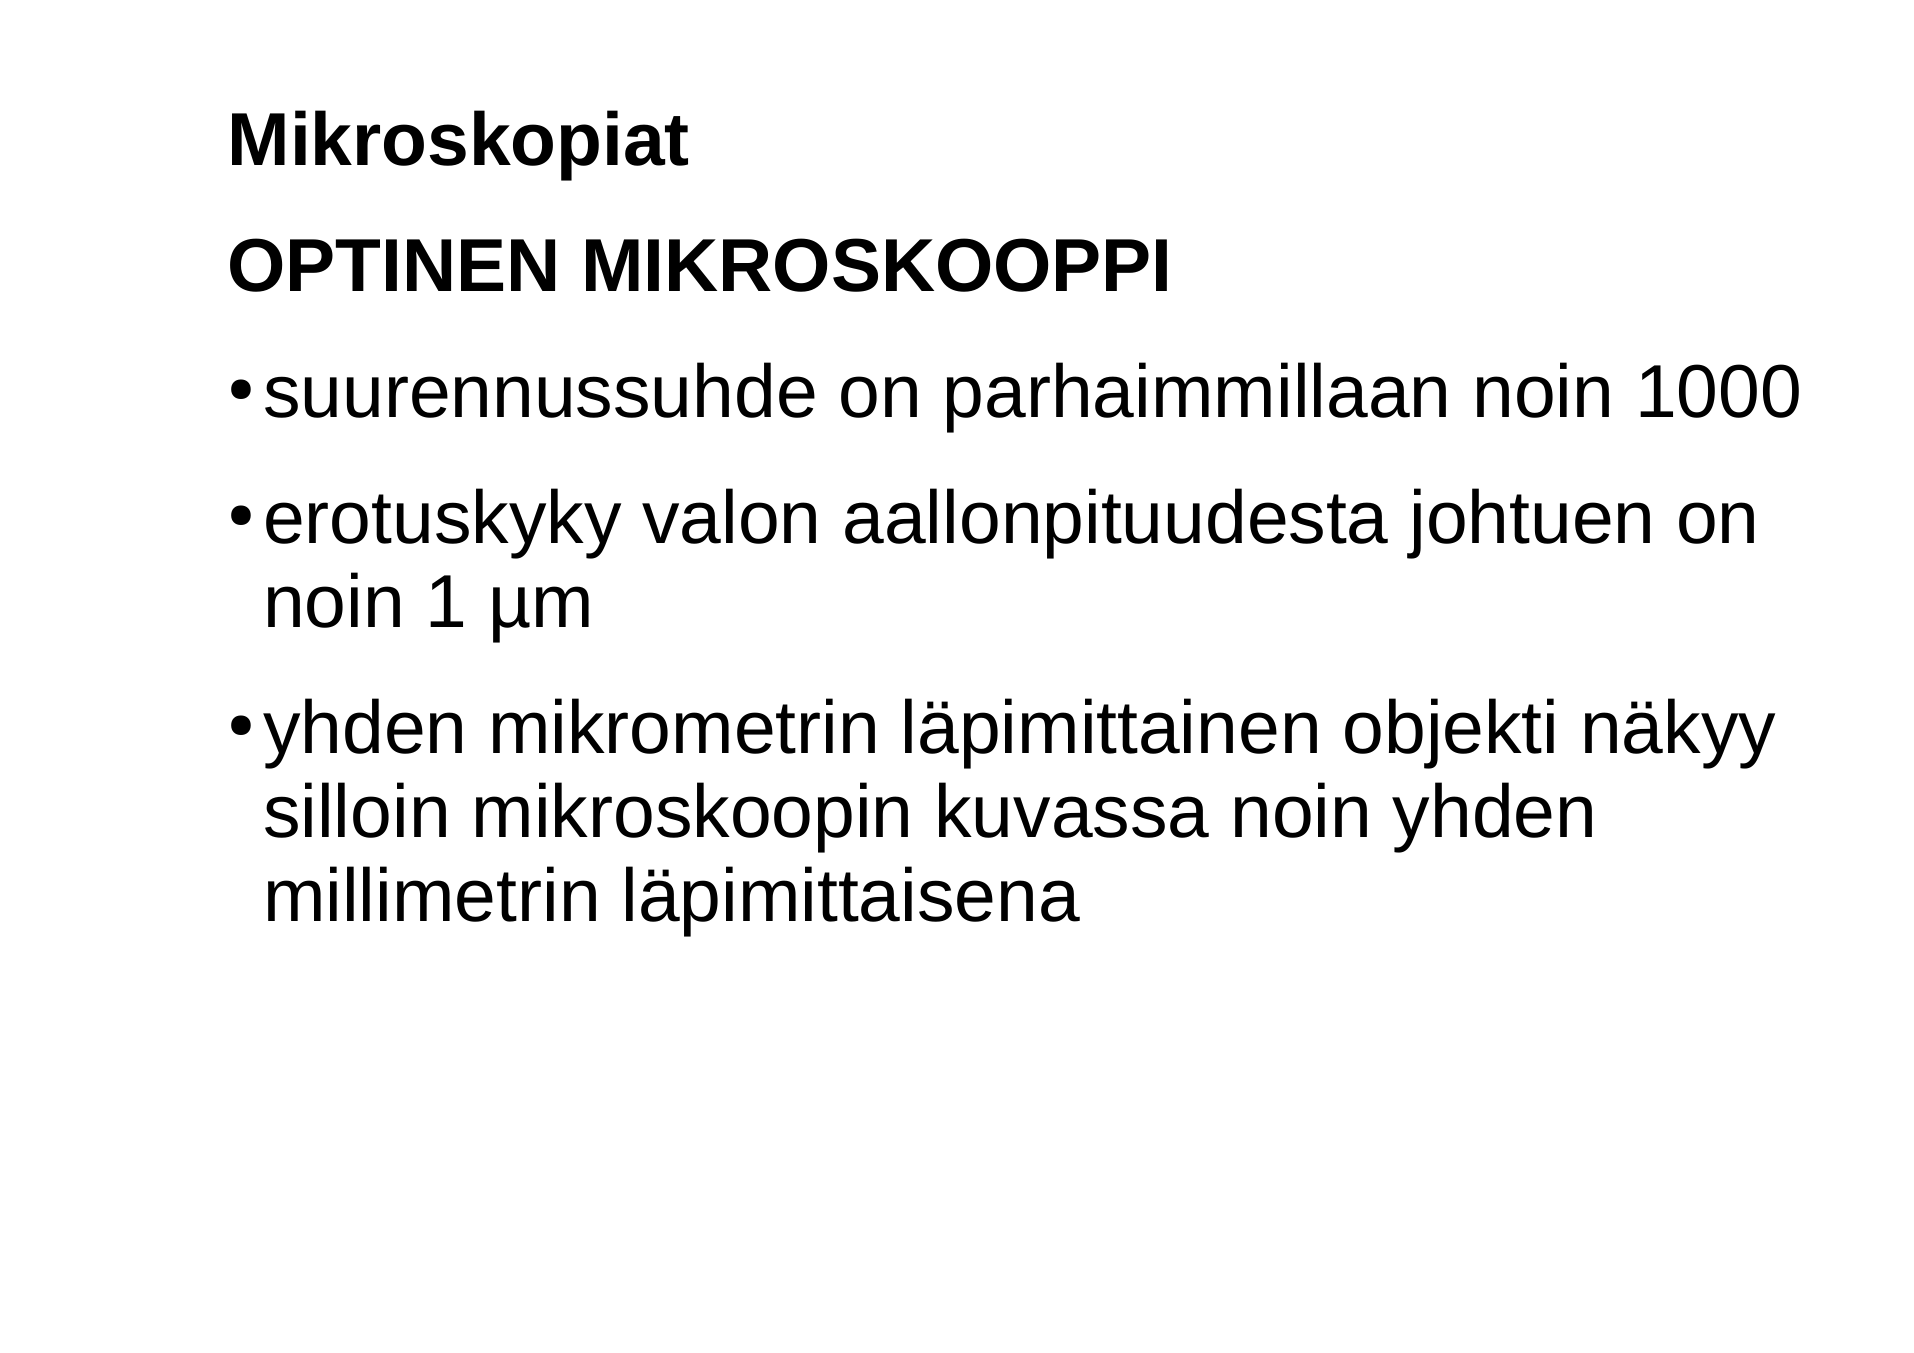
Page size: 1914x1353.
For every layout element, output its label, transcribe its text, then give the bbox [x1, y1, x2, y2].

text_box Mikroskopiat OPTINEN MIKROSKOOPPI suurennussuhde on parhaimmillaan noin 1000 erotuskyky valon aallonpituudesta johtuen on noin 1 µm yhden mikrometrin läpimittainen objekti näkyy silloin mikroskoopin kuvassa noin yhden millimetrin läpimittaisena [212, 90, 1846, 1116]
